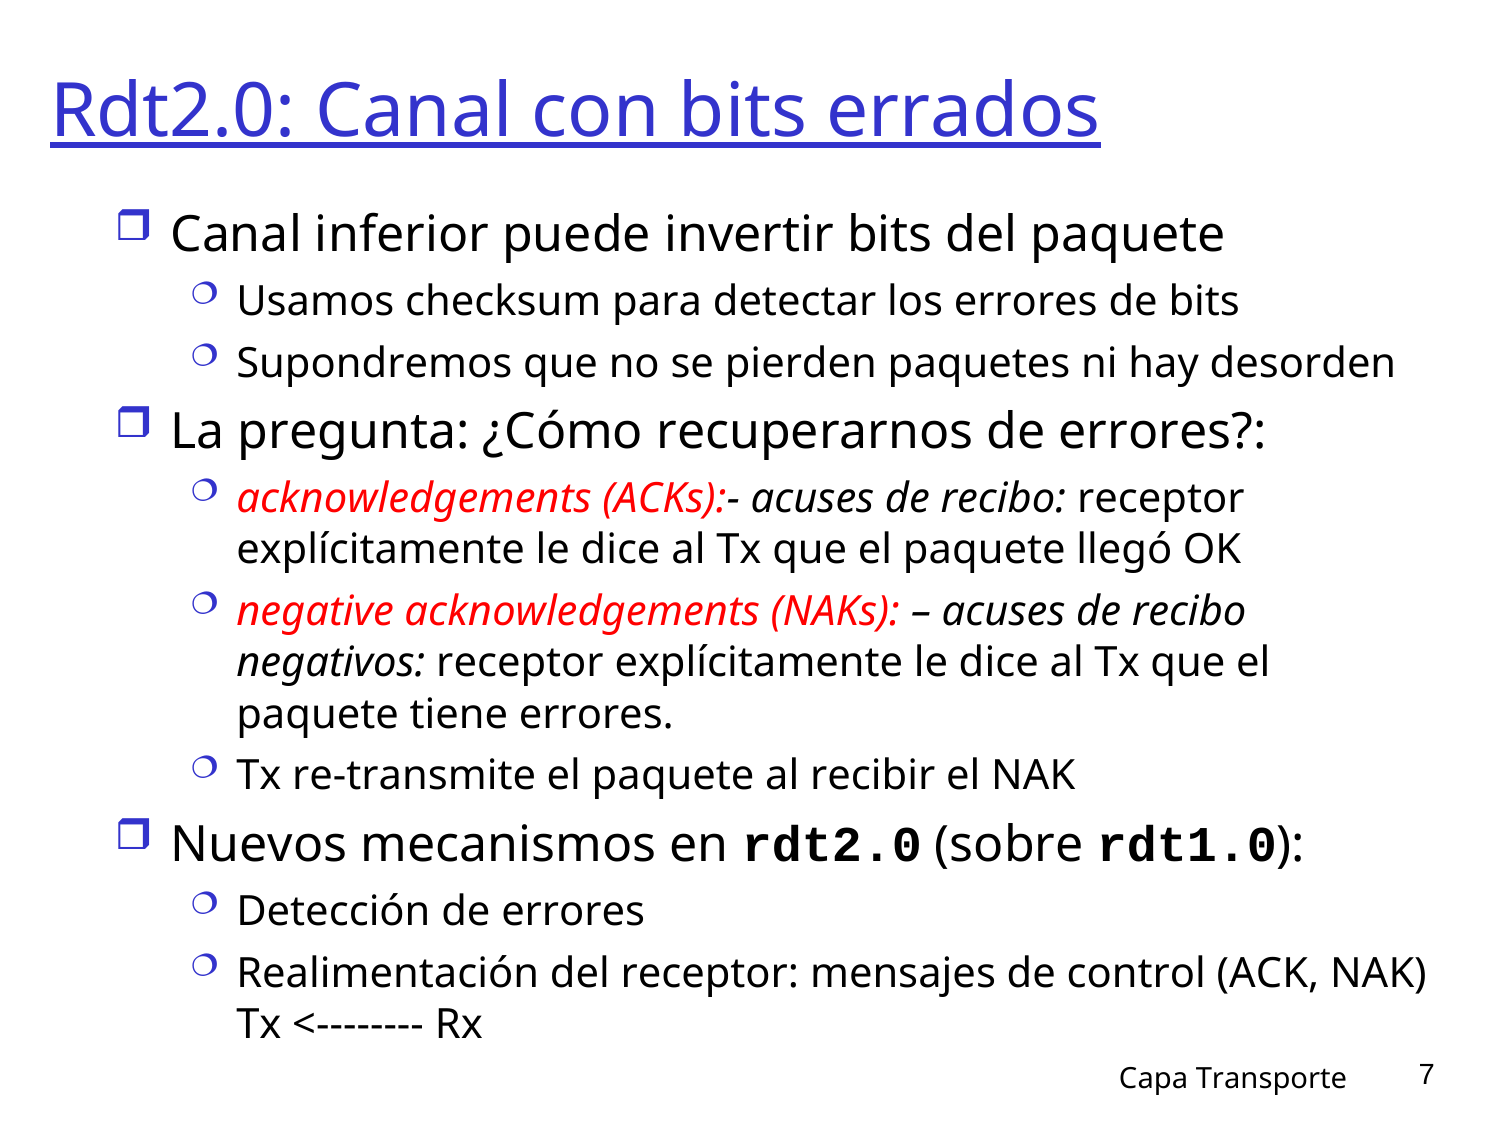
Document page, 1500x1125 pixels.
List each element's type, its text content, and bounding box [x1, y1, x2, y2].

title Rdt2.0: Canal con bits errados [50, 21, 1500, 194]
list Canal inferior puede invertir bits del paquete Usamos checksum para detectar los errores de bits Supondremos que no se pierden paquetes ni hay desorden La pregunta: ¿Cómo recuperarnos de errores?: acknowledgements (ACKs):- acuses de recibo: receptor explícitamente le dice al Tx que el paquete llegó OK negative acknowledgements (NAKs): – acuses de recibo negativos: receptor explícitamente le dice al Tx que el paquete tiene errores. Tx re-transmite el paquete al recibir el NAK Nuevos mecanismos en rdt2.0 (sobre rdt1.0): Detección de errores Realimentación del receptor: mensajes de control (ACK, NAK) Tx <-------- Rx [99, 195, 1450, 1005]
